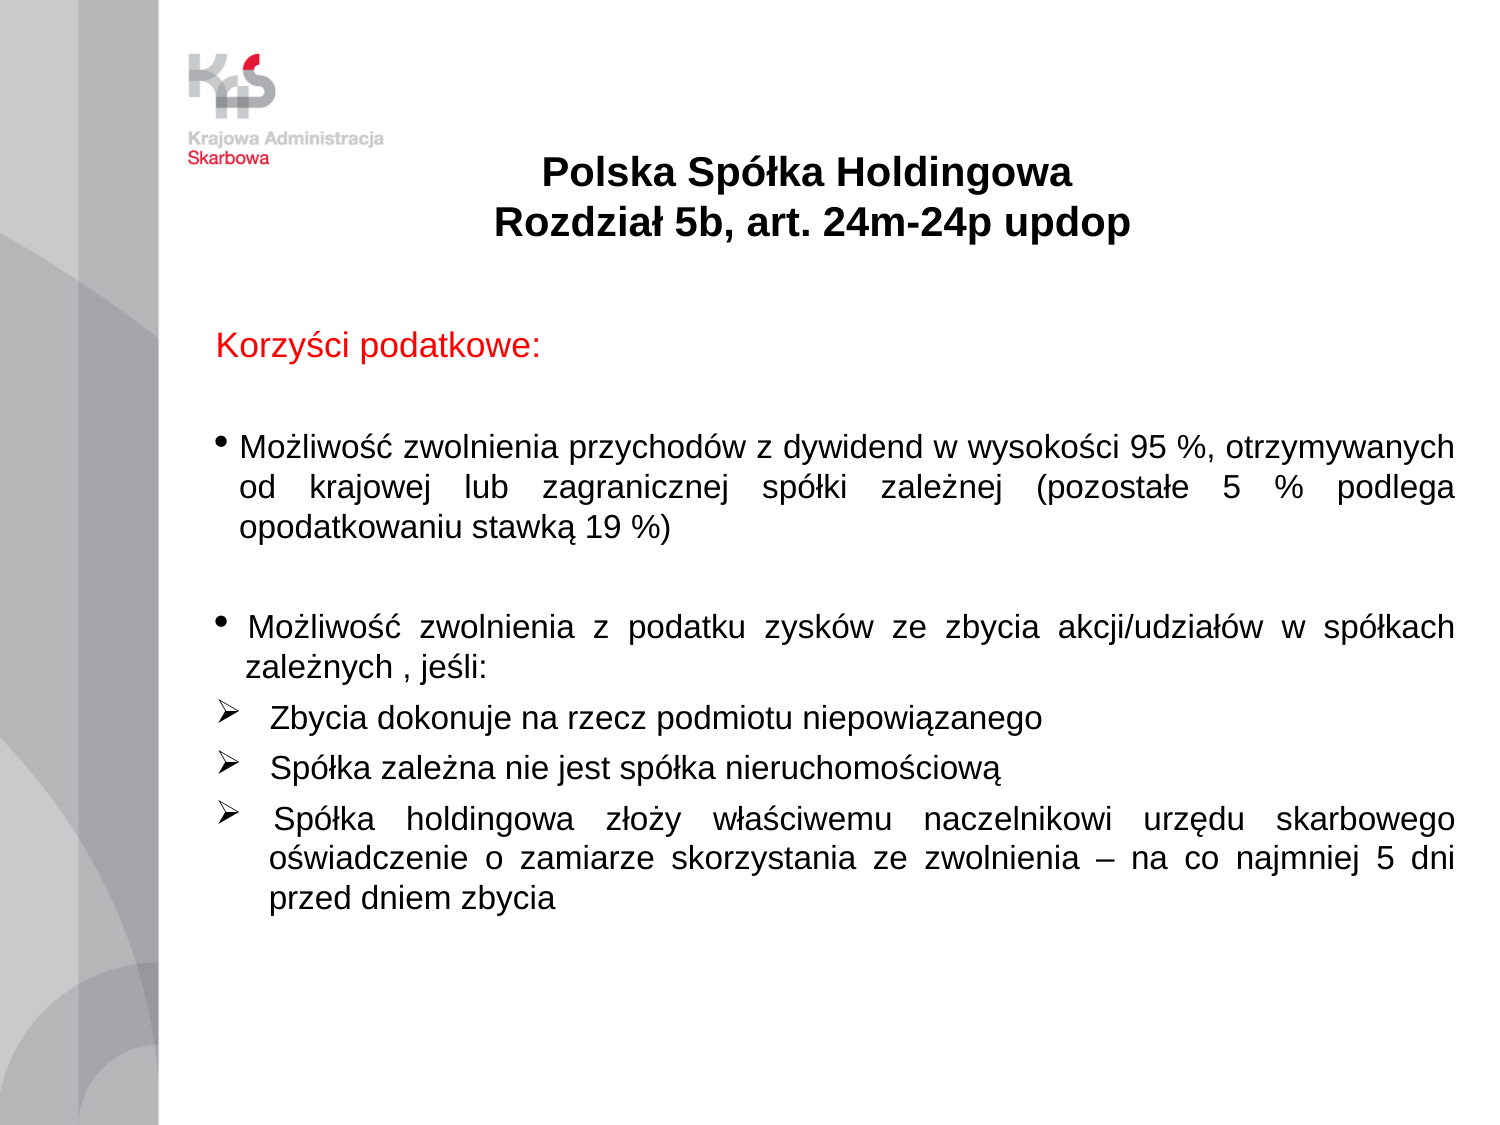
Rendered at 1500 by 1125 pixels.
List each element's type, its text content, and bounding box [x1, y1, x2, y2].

picture [0, 0, 1500, 1125]
text_box Polska Spółka Holdingowa Rozdział 5b, art. 24m-24p updop [177, 137, 1449, 296]
text_box Korzyści podatkowe: Możliwość zwolnienia przychodów z dywidend w wysokości 95 %, otrzymywanych od krajowej lub zagranicznej spółki zależnej (pozostałe 5 % podlega opodatkowaniu stawką 19 %) Możliwość zwolnienia z podatku zysków ze zbycia akcji/udziałów w spółkach zależnych , jeśli: Zbycia dokonuje na rzecz podmiotu niepowiązanego Spółka zależna nie jest spółka nieruchomościową Spółka holdingowa złoży właściwemu naczelnikowi urzędu skarbowego oświadczenie o zamiarze skorzystania ze zwolnienia – na co najmniej 5 dni przed dniem zbycia [200, 261, 1473, 1004]
